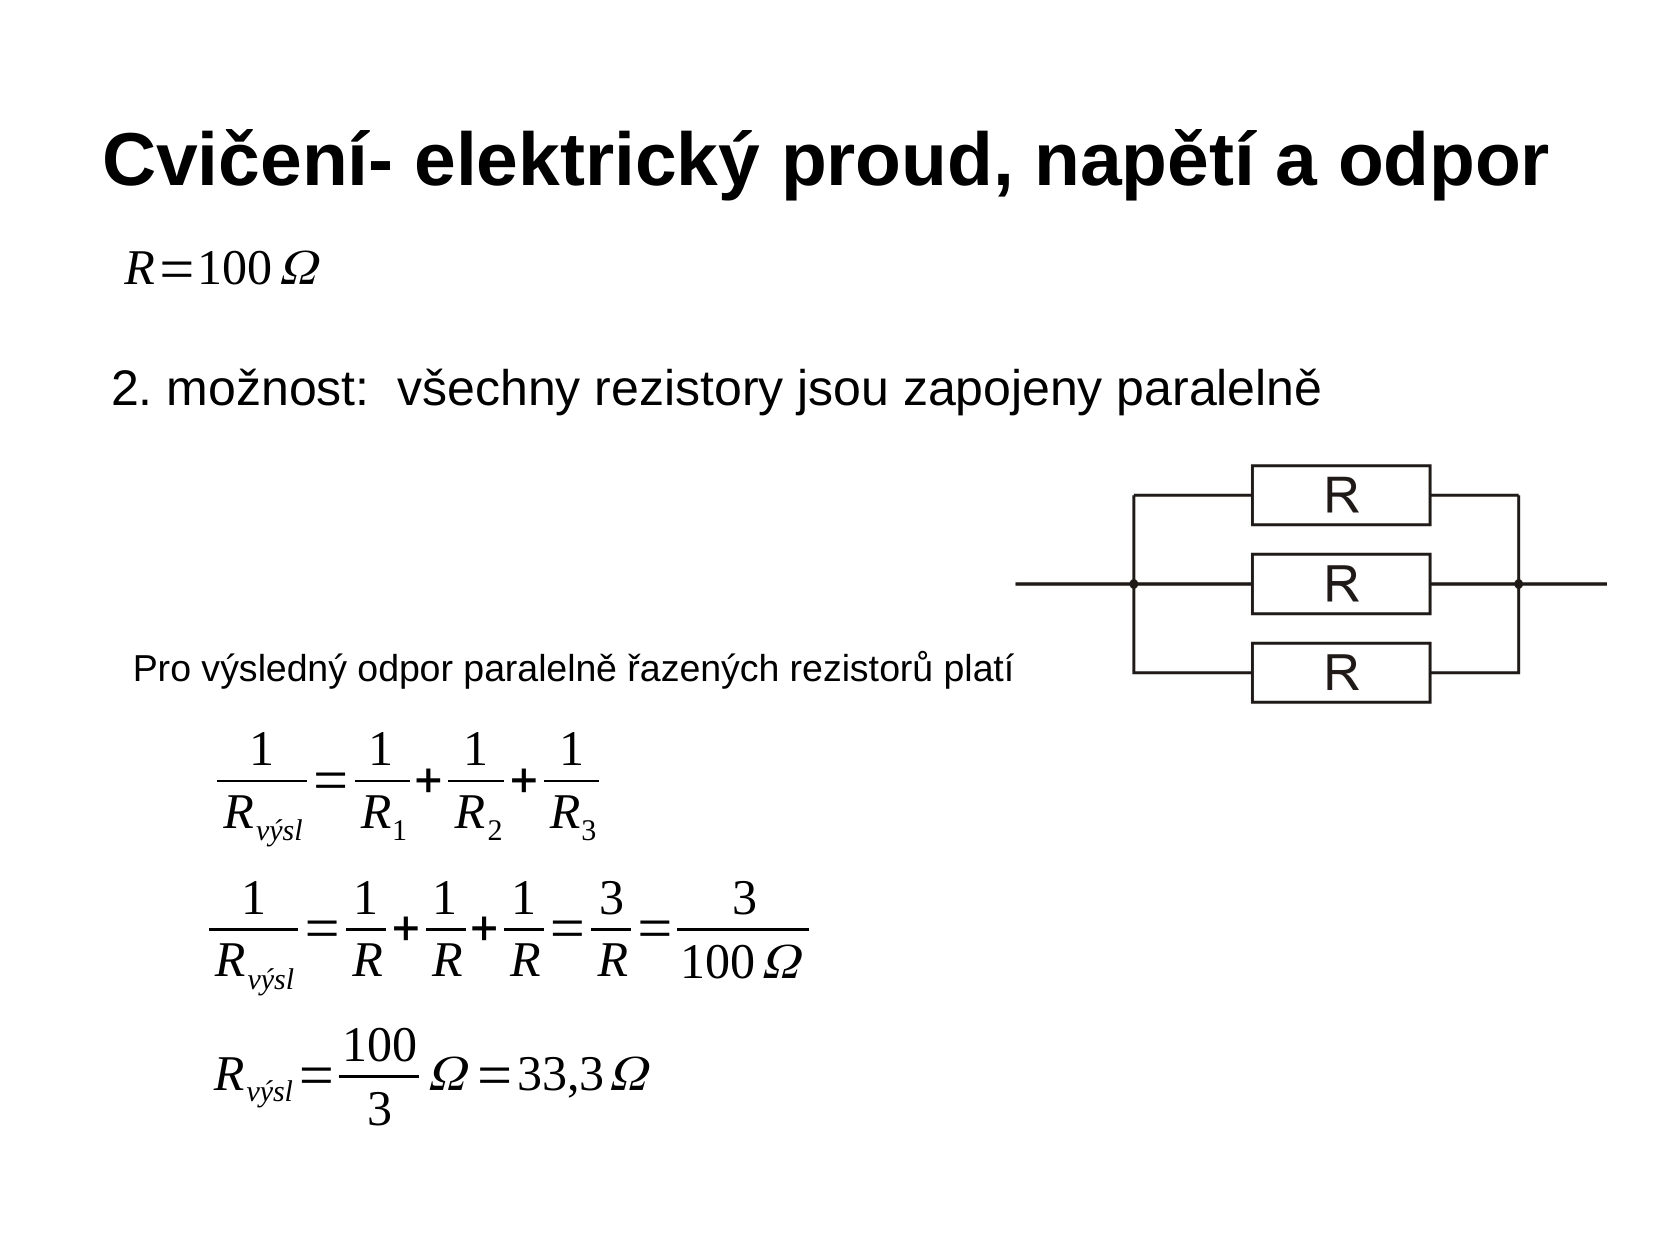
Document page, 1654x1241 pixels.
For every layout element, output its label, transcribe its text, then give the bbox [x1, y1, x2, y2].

title Cvičení- elektrický proud, napětí a odpor [82, 94, 1571, 225]
chart [114, 238, 331, 296]
text_box 2. možnost: všechny rezistory jsou zapojeny paralelně [59, 352, 1571, 423]
text_box Pro výsledný odpor paralelně řazených rezistorů platí: [118, 639, 1015, 697]
chart [209, 720, 608, 848]
chart [200, 869, 819, 997]
subtitle [82, 335, 1607, 1055]
picture [1015, 436, 1607, 732]
chart [204, 1015, 662, 1136]
